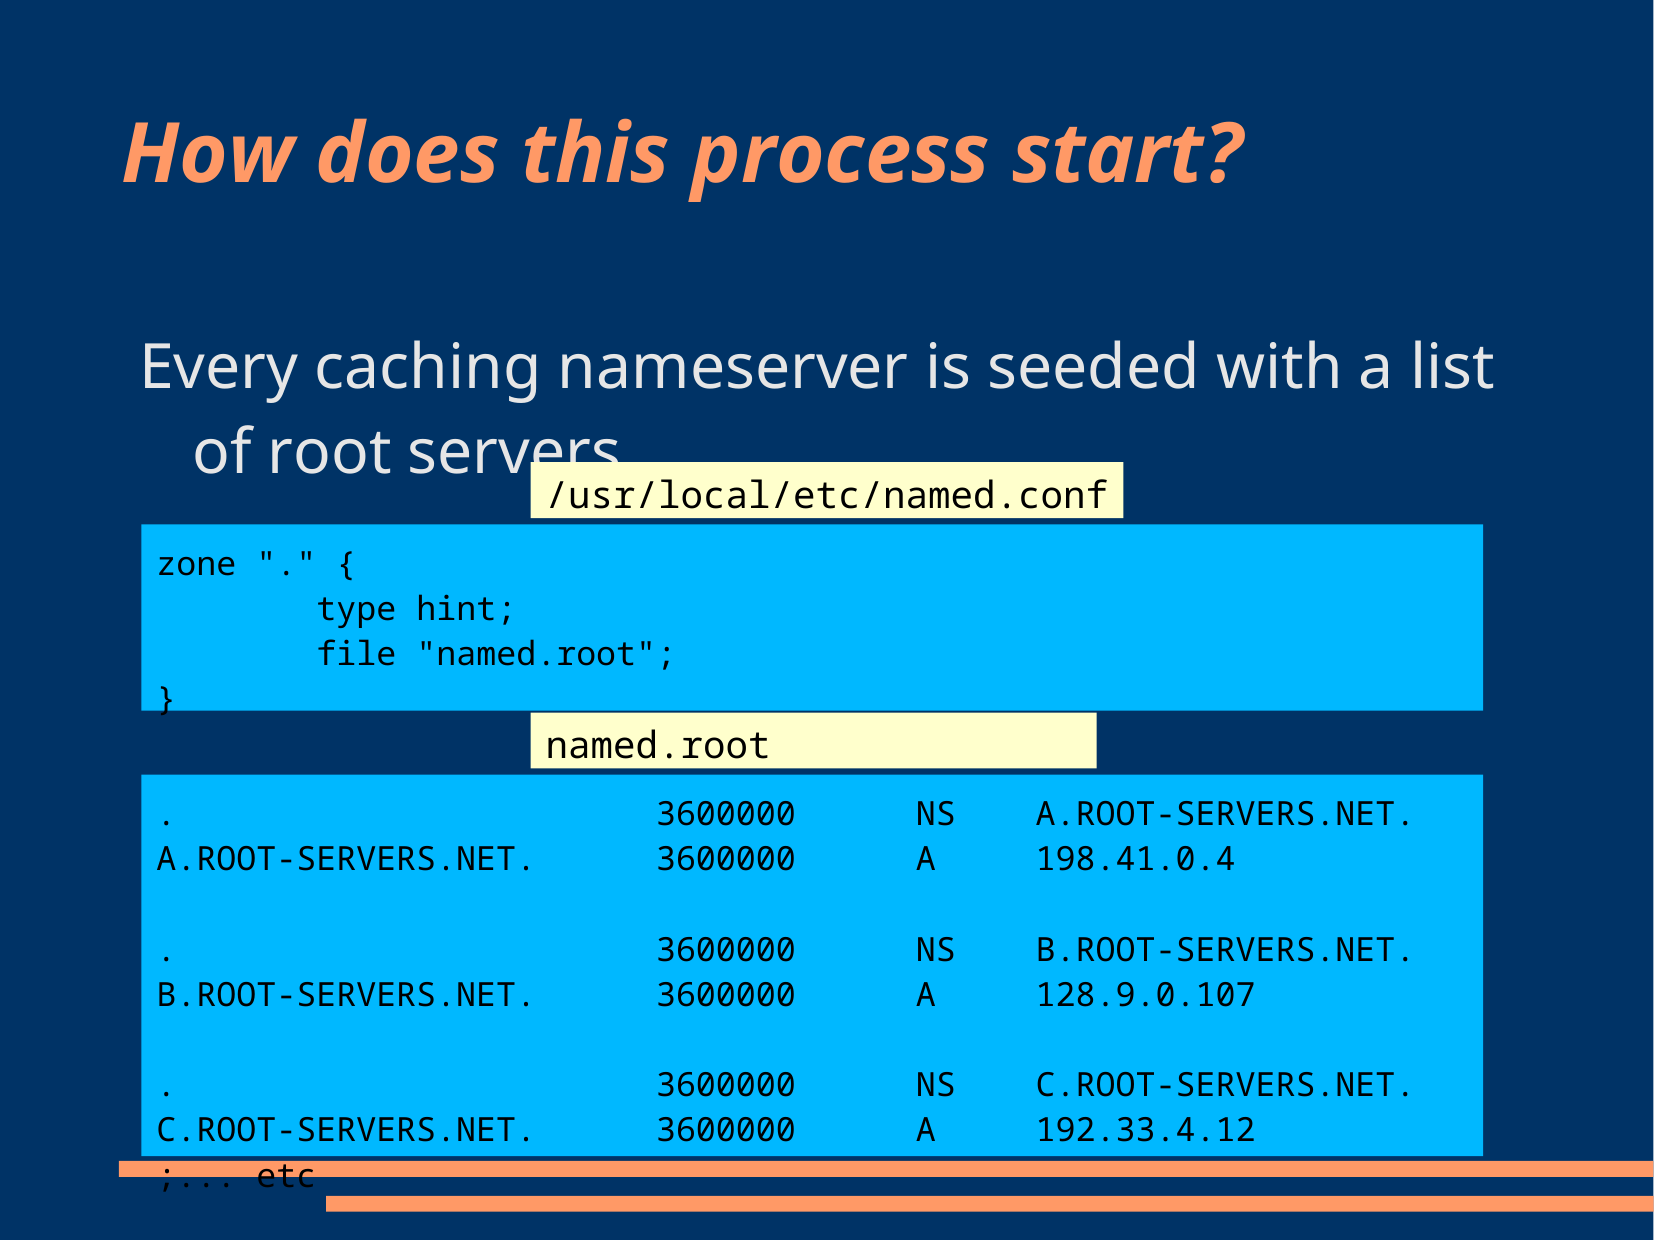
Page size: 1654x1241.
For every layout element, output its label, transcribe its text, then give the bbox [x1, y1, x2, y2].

list Every caching nameserver is seeded with a list of root servers [121, 322, 1561, 1133]
text_box . 3600000 NS A.ROOT-SERVERS.NET. A.ROOT-SERVERS.NET. 3600000 A 198.41.0.4 . 3600000 NS B.ROOT-SERVERS.NET. B.ROOT-SERVERS.NET. 3600000 A 128.9.0.107 . 3600000 NS C.ROOT-SERVERS.NET. C.ROOT-SERVERS.NET. 3600000 A 192.33.4.12 ;... etc [141, 774, 1484, 1157]
title How does this process start? [121, 46, 1534, 254]
text_box /usr/local/etc/named.conf [530, 462, 1124, 519]
text_box named.root [530, 712, 1097, 769]
text_box zone "." { type hint; file "named.root"; } [141, 524, 1484, 711]
